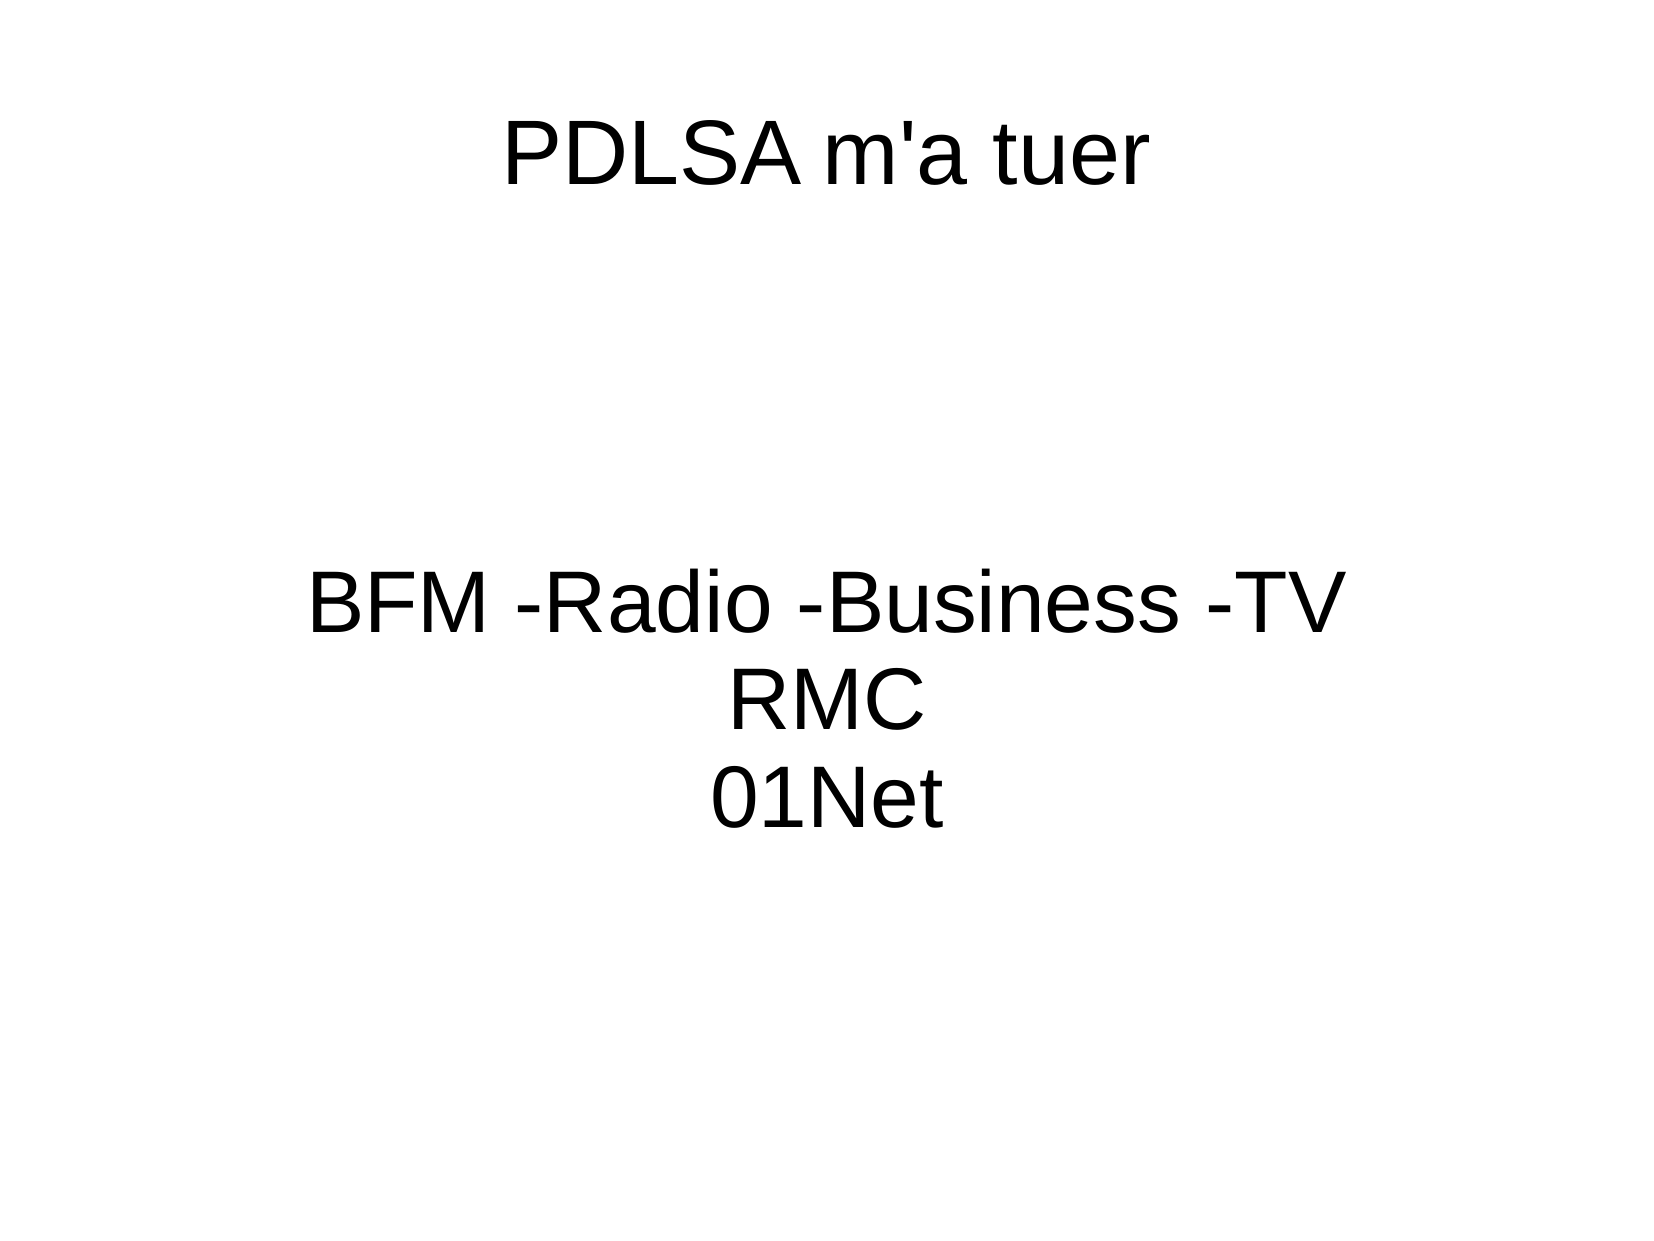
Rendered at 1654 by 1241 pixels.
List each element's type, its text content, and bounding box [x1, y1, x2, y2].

subtitle BFM -Radio -Business -TV RMC 01Net [82, 297, 1571, 1102]
title PDLSA m'a tuer [82, 56, 1571, 250]
